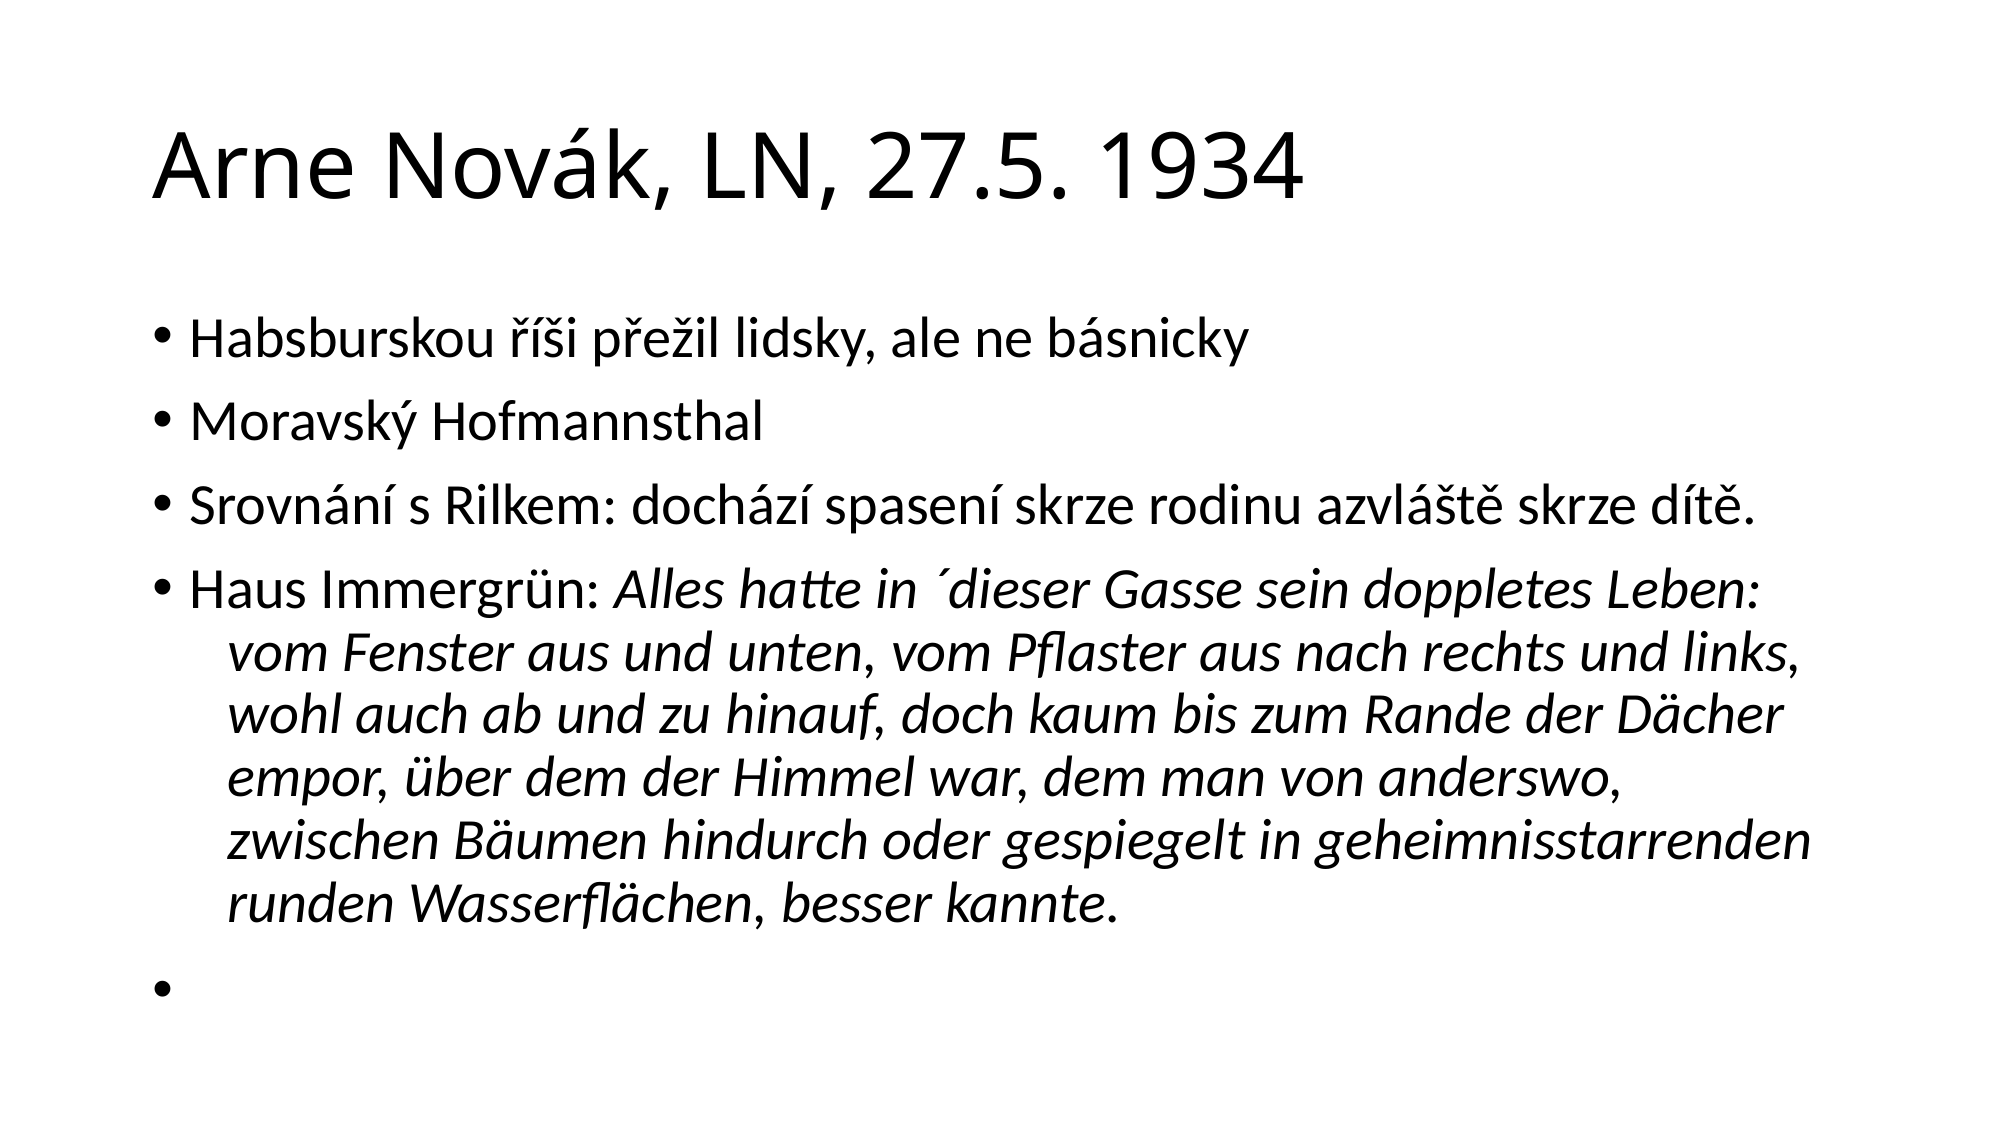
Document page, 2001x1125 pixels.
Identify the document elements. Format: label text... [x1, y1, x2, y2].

list Habsburskou říši přežil lidsky, ale ne básnicky Moravský Hofmannsthal Srovnání s Rilkem: dochází spasení skrze rodinu azvláště skrze dítě. Haus Immergrün: Alles hatte in ´dieser Gasse sein doppletes Leben: vom Fenster aus und unten, vom Pflaster aus nach rechts und links, wohl auch ab und zu hinauf, doch kaum bis zum Rande der Dächer empor, über dem der Himmel war, dem man von anderswo, zwischen Bäumen hindurch oder gespiegelt in geheimnisstarrenden runden Wasserflächen, besser kannte. [137, 299, 1863, 1014]
title Arne Novák, LN, 27.5. 1934 [137, 59, 1863, 278]
